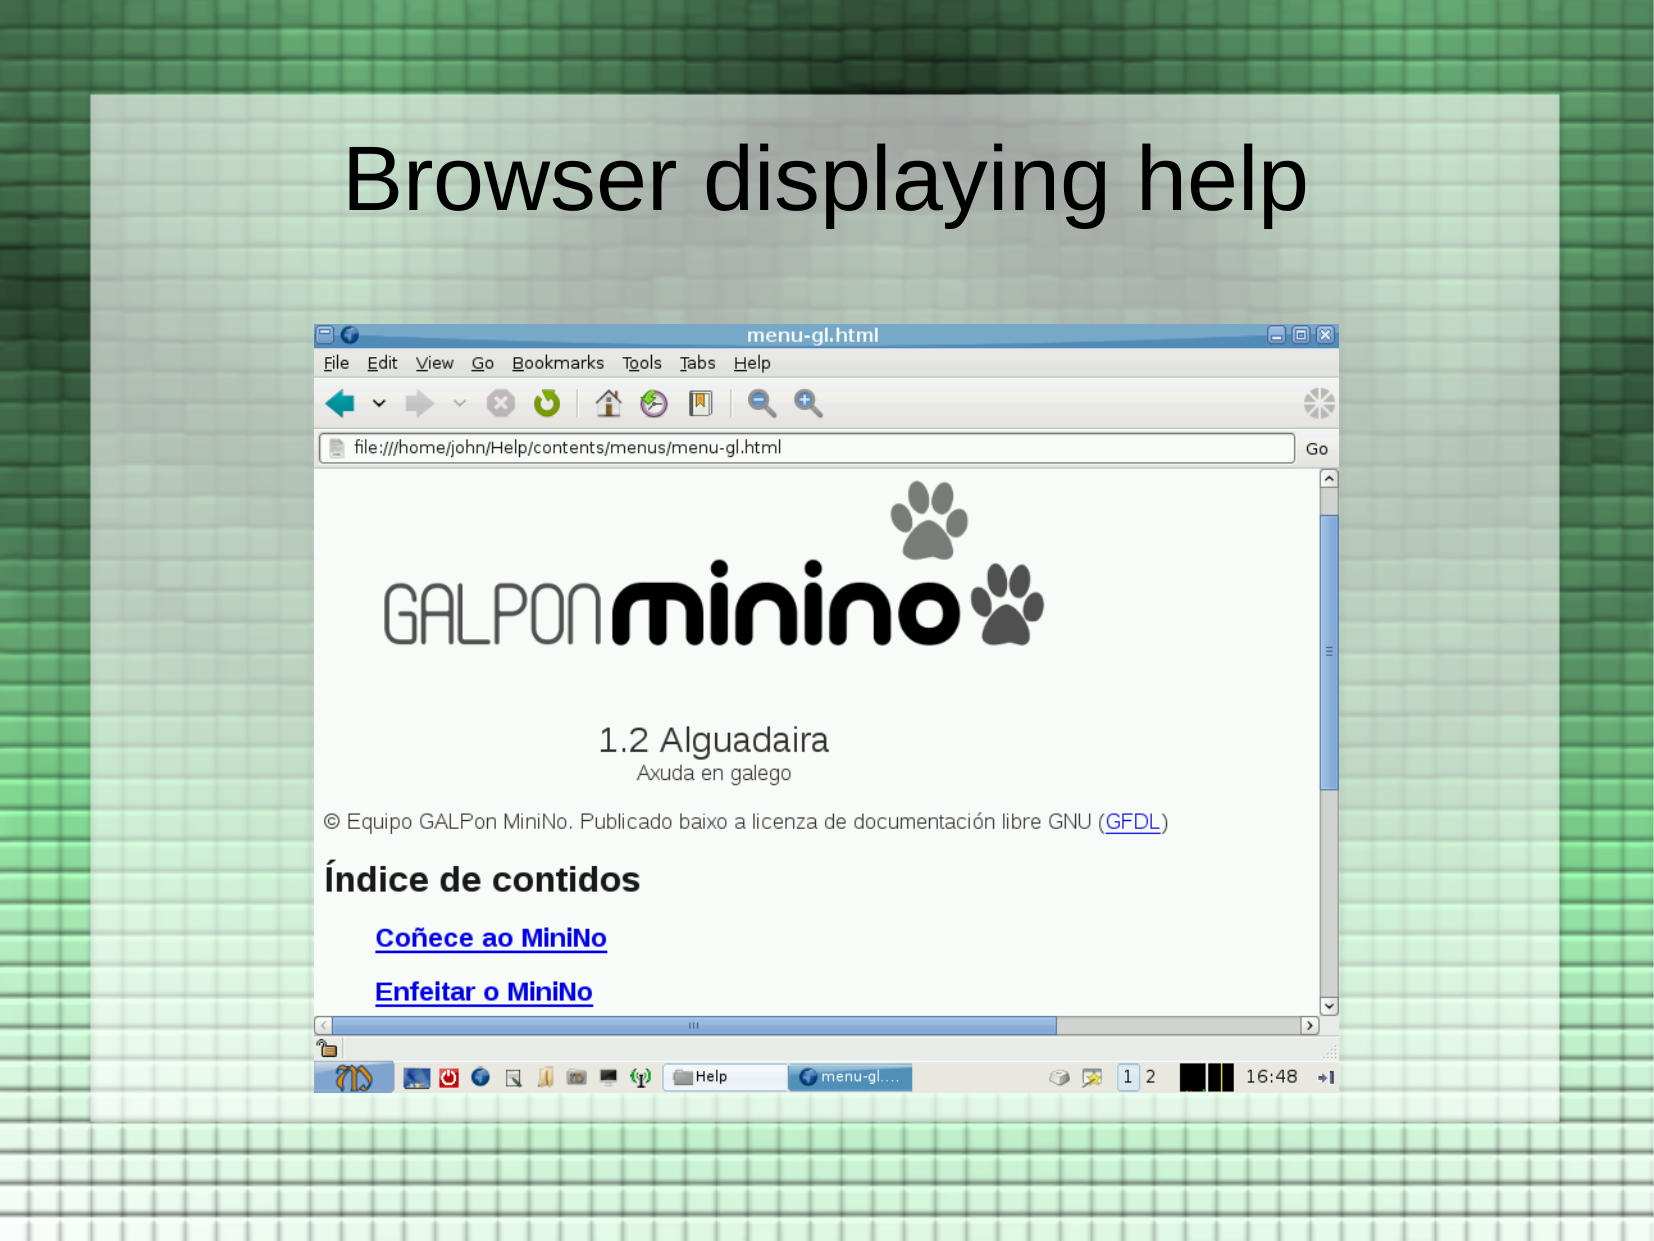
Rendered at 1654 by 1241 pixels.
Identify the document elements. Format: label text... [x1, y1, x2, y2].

title Browser displaying help [88, 90, 1565, 266]
picture [0, 0, 1654, 1241]
